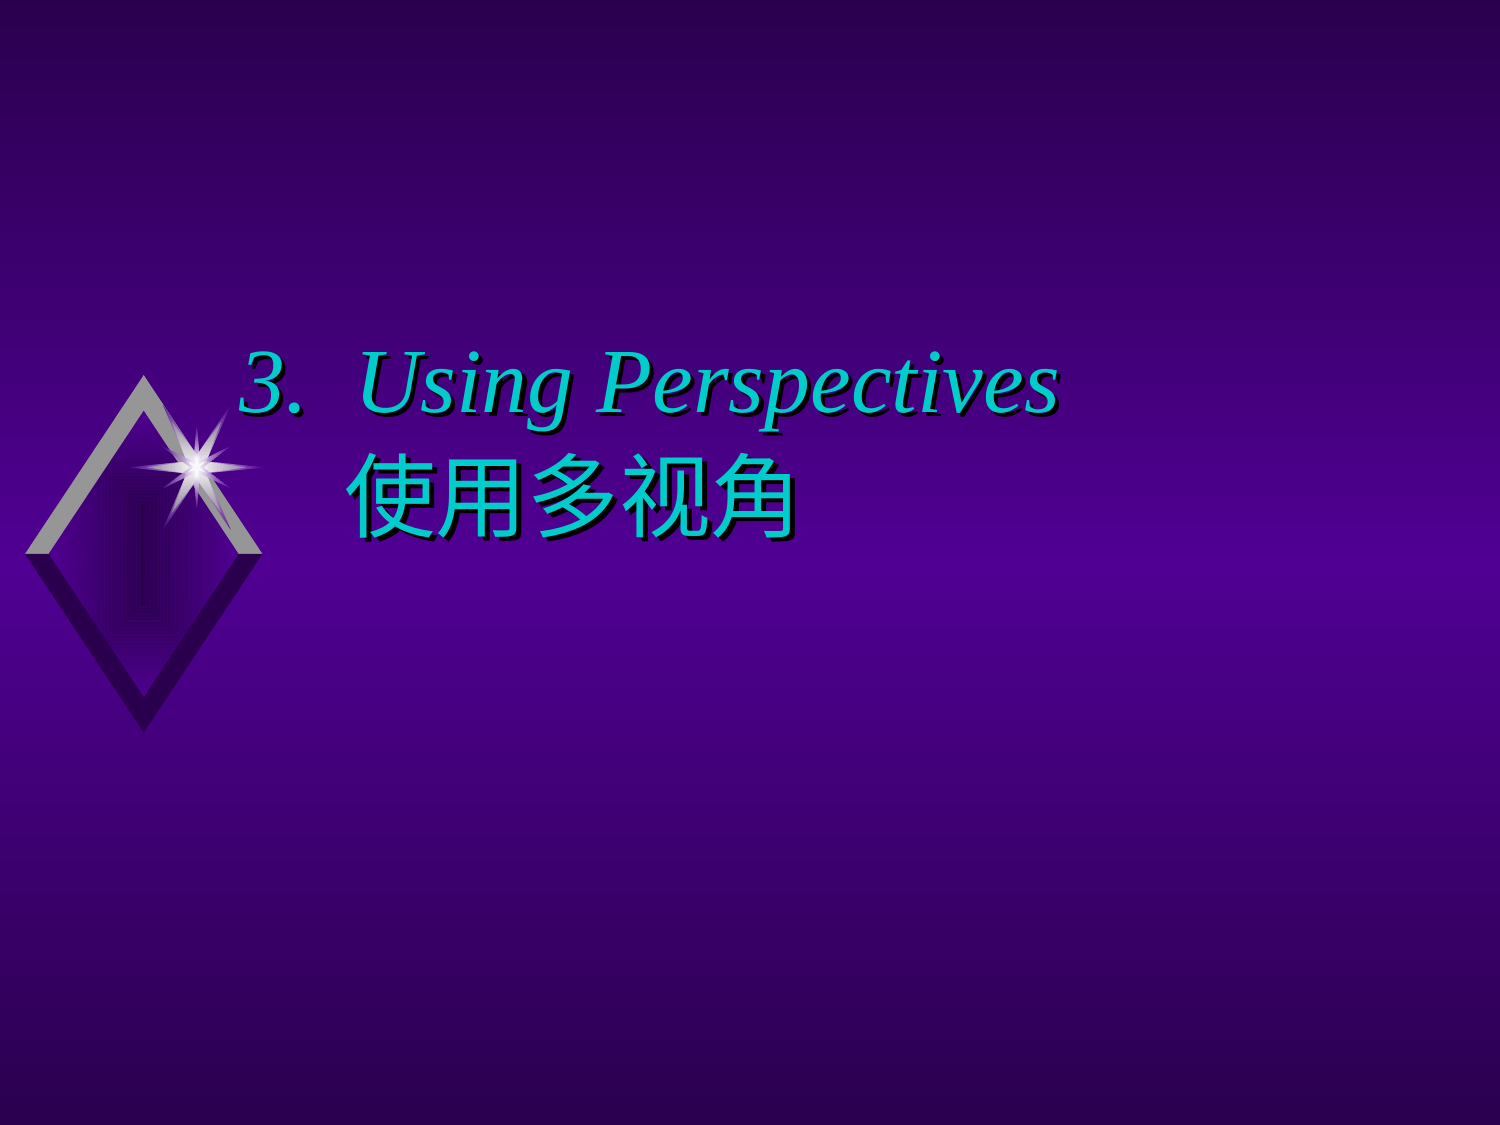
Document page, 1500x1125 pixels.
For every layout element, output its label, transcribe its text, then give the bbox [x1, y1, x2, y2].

title 3. Using Perspectives 使用多视角 [224, 320, 1500, 567]
